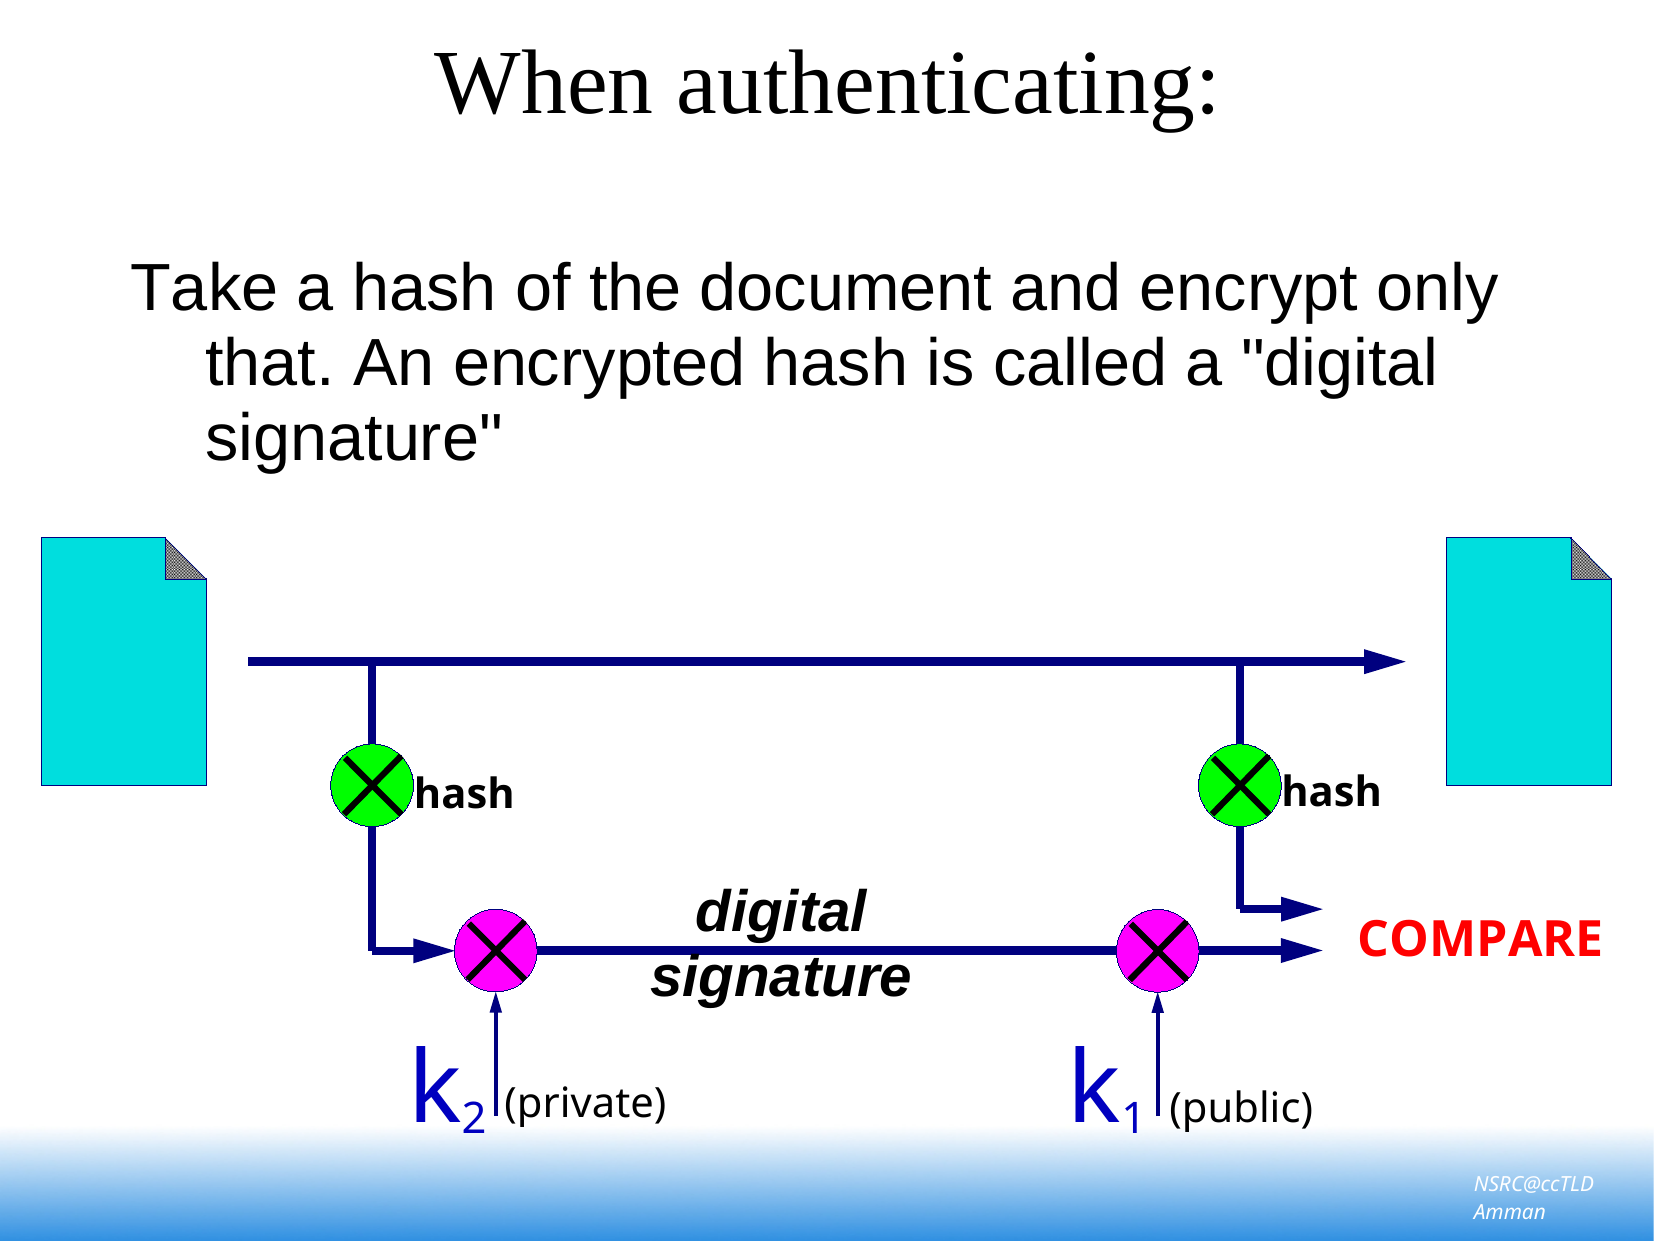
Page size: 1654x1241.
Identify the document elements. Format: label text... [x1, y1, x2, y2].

text_box k2 [408, 1015, 487, 1152]
text_box [1246, 759, 1281, 812]
text_box k1 [1067, 1015, 1147, 1152]
text_box [378, 758, 413, 812]
text_box digital signature [650, 879, 913, 1010]
text_box [1164, 924, 1200, 977]
list Take a hash of the document and encrypt only that. An encrypted hash is called a "digital signature" [130, 250, 1609, 503]
text_box [454, 909, 522, 982]
text_box [469, 957, 523, 992]
text_box COMPARE [1357, 903, 1604, 972]
picture [0, 1124, 1654, 1241]
text_box (public) [1169, 1078, 1314, 1136]
text_box [1198, 743, 1267, 827]
text_box hash [1281, 761, 1383, 819]
text_box [330, 743, 399, 827]
text_box [502, 924, 538, 977]
title When authenticating: [309, 32, 1348, 148]
text_box [1446, 537, 1612, 786]
text_box hash [413, 764, 516, 822]
text_box [41, 537, 207, 786]
text_box [1116, 909, 1185, 993]
text_box (private) [504, 1073, 667, 1131]
